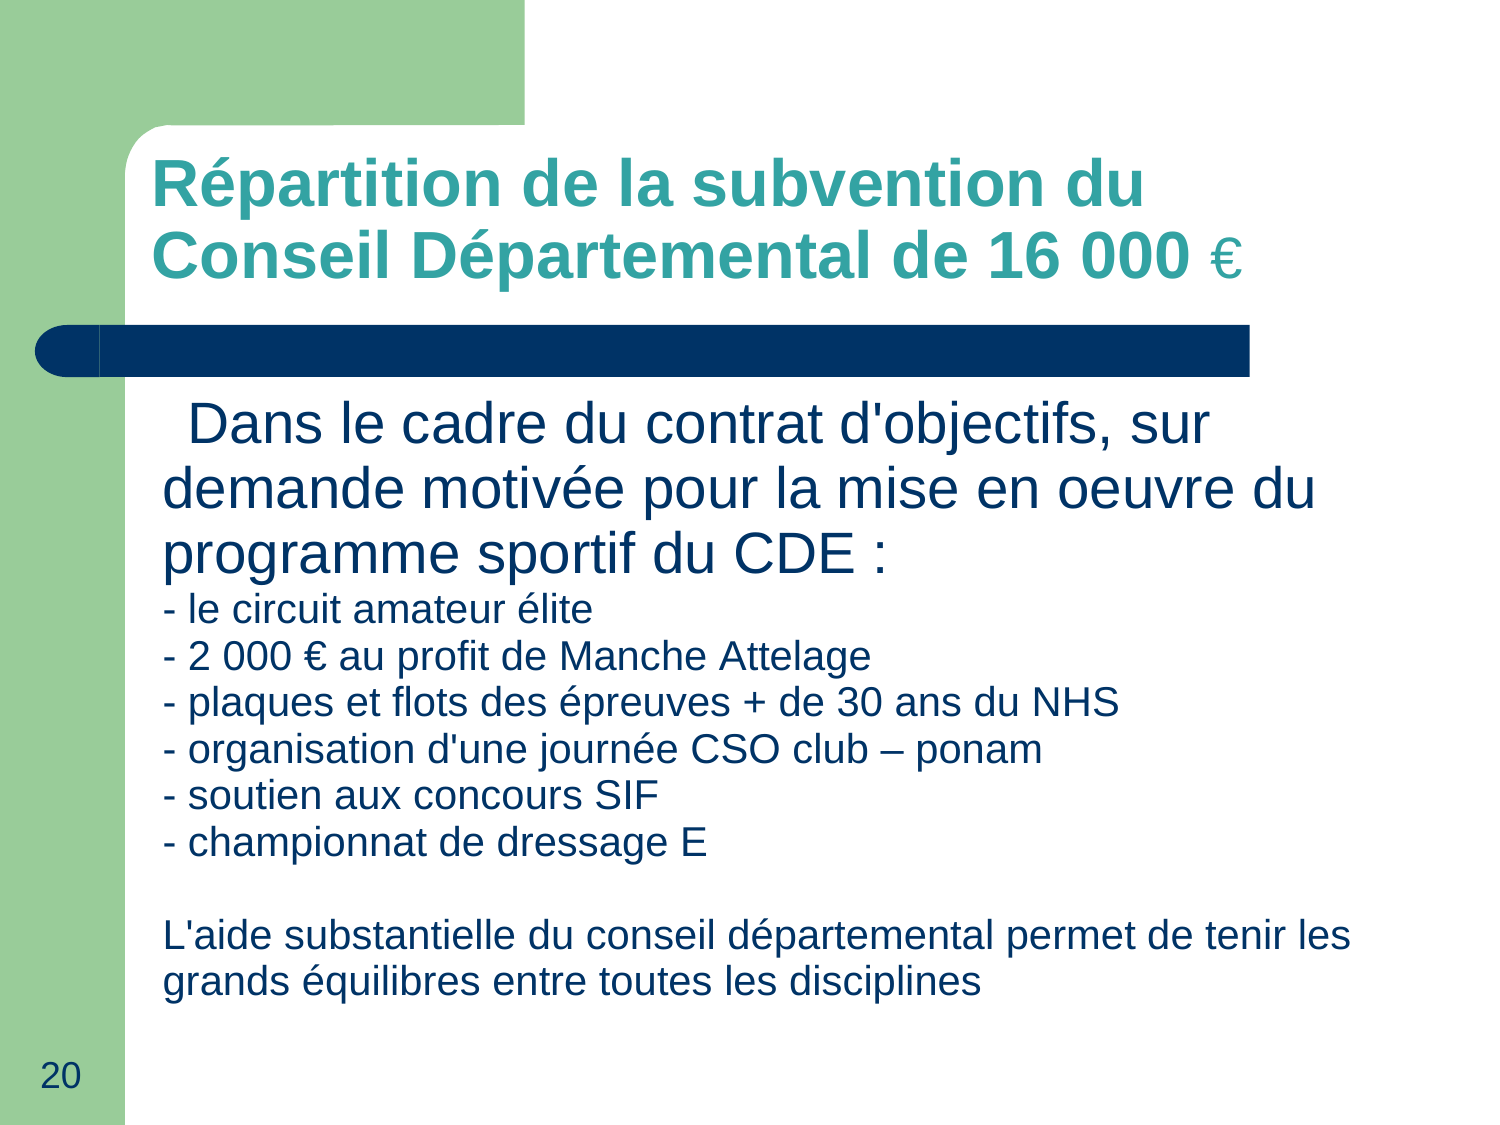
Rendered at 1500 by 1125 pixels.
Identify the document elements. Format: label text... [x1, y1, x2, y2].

text_box Répartition de la subvention du Conseil Départemental de 16 000 € [136, 136, 1414, 301]
title Dans le cadre du contrat d'objectifs, sur demande motivée pour la mise en oeuvre du programme sportif du CDE : - le circuit amateur élite - 2 000 € au profit de Manche Attelage - plaques et flots des épreuves + de 30 ans du NHS - organisation d'une journée CSO club – ponam - soutien aux concours SIF - championnat de dressage E L'aide substantielle du conseil départemental permet de tenir les grands équilibres entre toutes les disciplines [147, 383, 1410, 1125]
